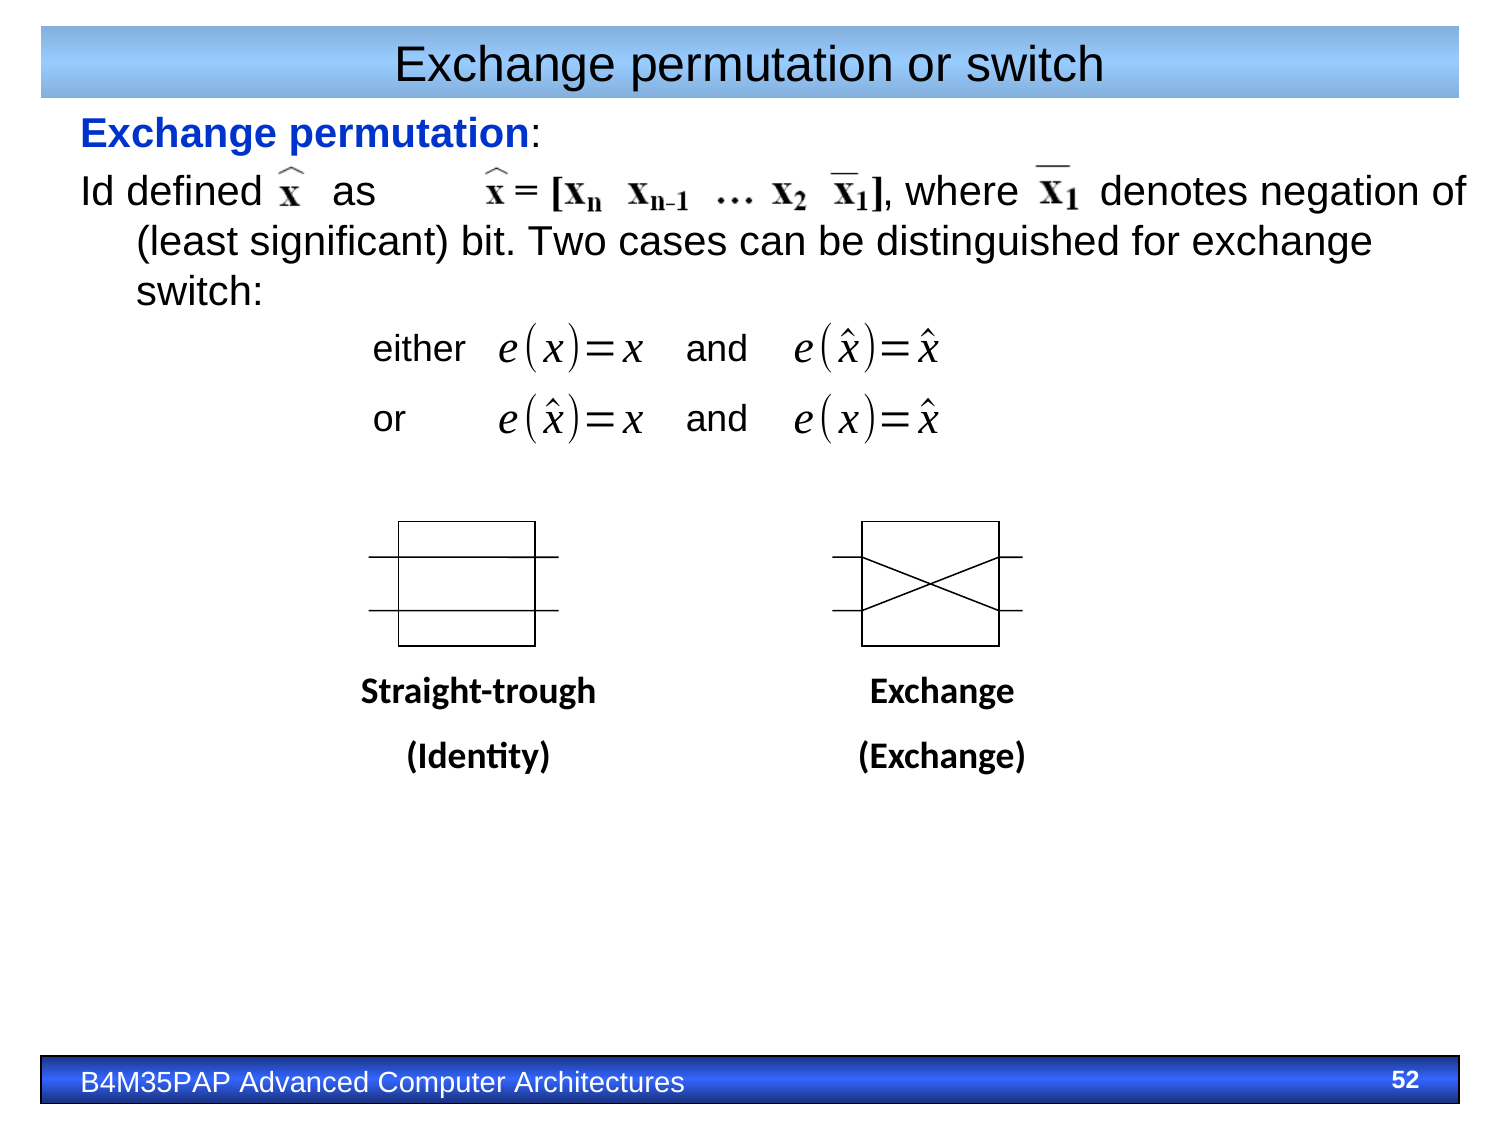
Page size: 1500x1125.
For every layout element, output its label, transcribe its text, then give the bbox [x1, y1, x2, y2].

picture [273, 159, 310, 213]
text_box either [357, 319, 482, 377]
text_box and [671, 390, 763, 448]
list Exchange permutation: Id defined as , where denotes negation of (least significant) bit. Two cases can be distinguished for exchange switch: [64, 97, 1500, 1000]
picture [1028, 145, 1083, 221]
text_box [862, 559, 926, 609]
title Exchange permutation or switch [41, 26, 1459, 98]
text_box Straight-trough (Identity) [309, 658, 648, 759]
text_box [398, 612, 535, 647]
chart [491, 391, 651, 447]
text_box and [671, 319, 763, 377]
text_box [862, 521, 999, 582]
picture [479, 159, 885, 218]
chart [787, 391, 946, 447]
text_box or [358, 390, 421, 448]
text_box [398, 521, 535, 556]
chart [491, 320, 651, 376]
text_box [862, 585, 999, 647]
text_box Exchange (Exchange) [773, 658, 1112, 759]
text_box [398, 558, 535, 609]
text_box [935, 559, 999, 609]
chart [787, 320, 946, 376]
